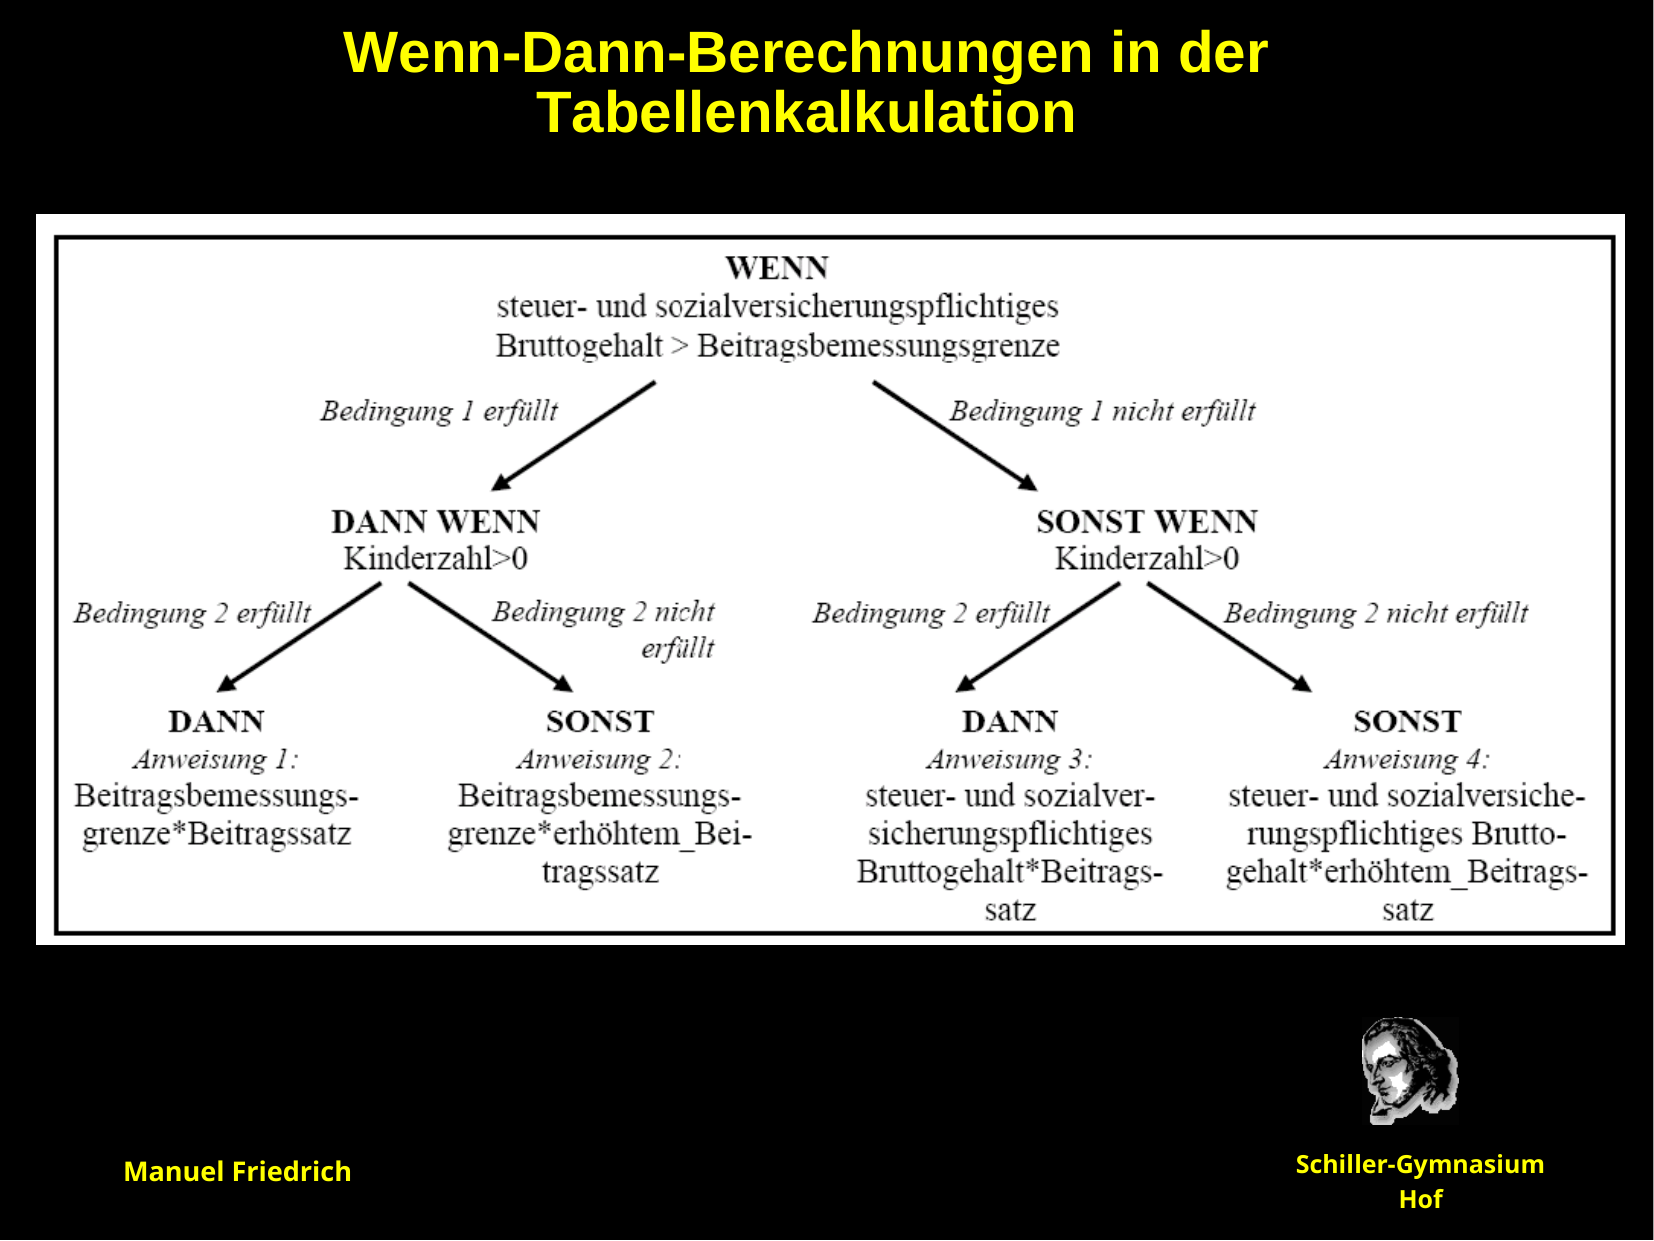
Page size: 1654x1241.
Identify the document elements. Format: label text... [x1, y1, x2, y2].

text_box Manuel Friedrich [123, 1151, 353, 1191]
picture [36, 214, 1625, 945]
text_box Wenn-Dann-Berechnungen in der Tabellenkalkulation [343, 23, 1270, 214]
picture [1362, 1017, 1459, 1126]
text_box Schiller-Gymnasium Hof [1295, 1145, 1546, 1216]
